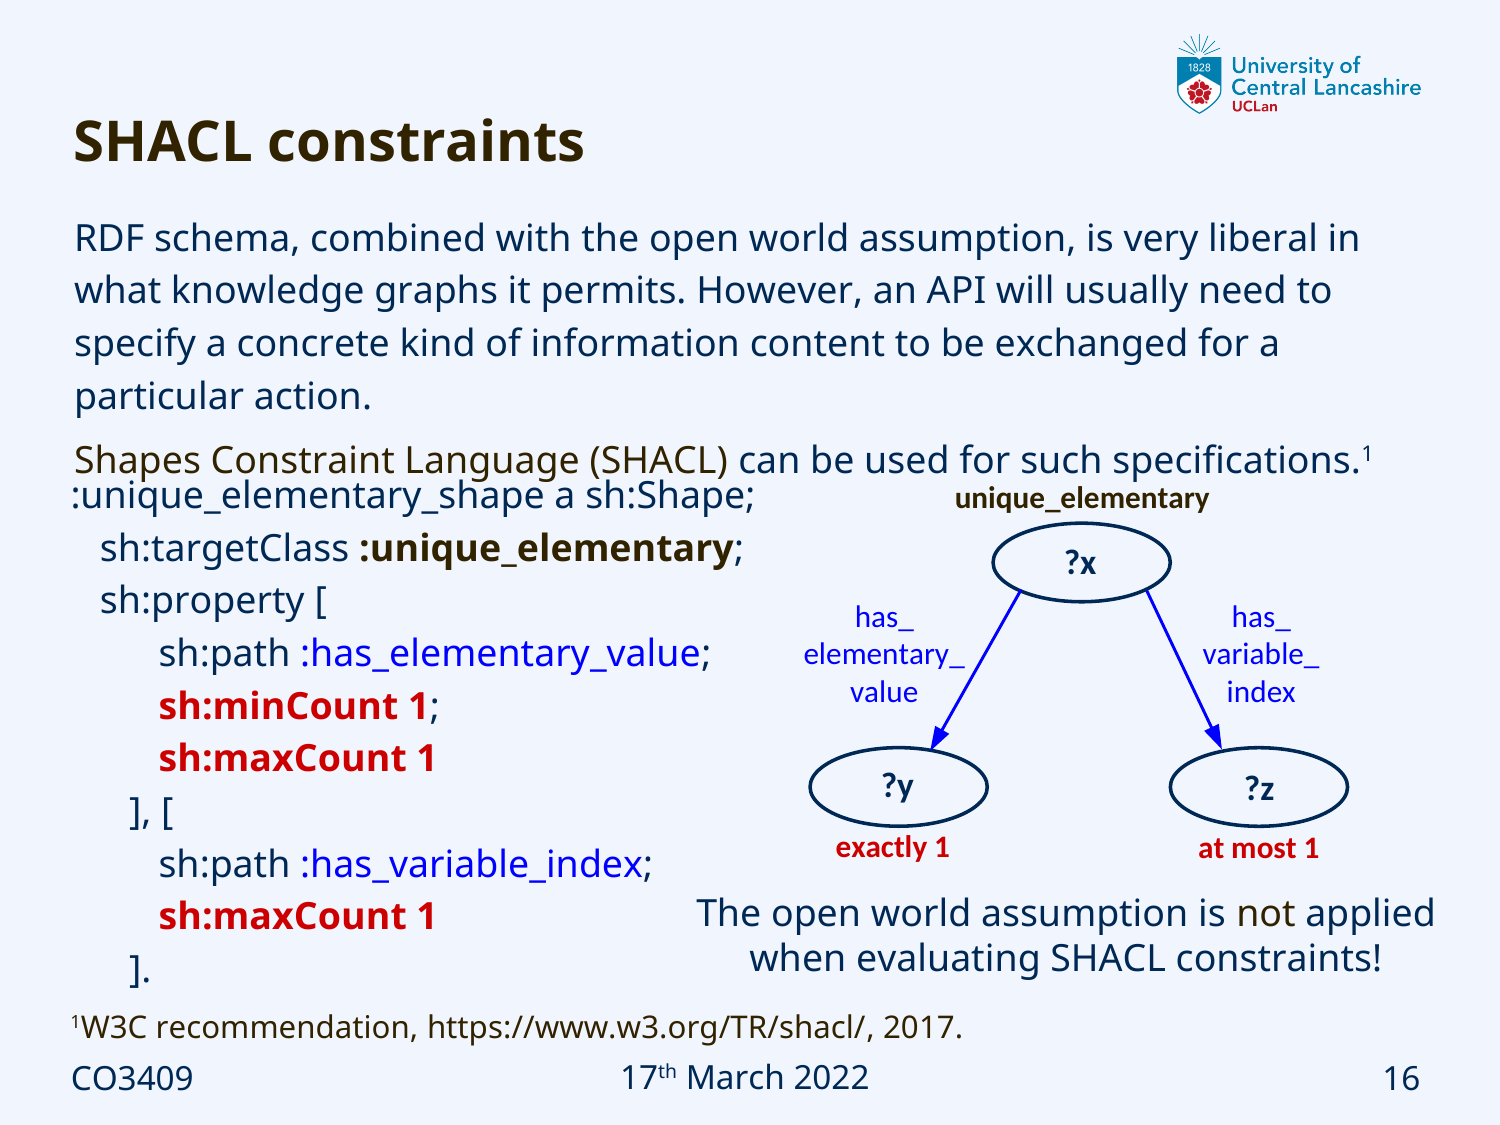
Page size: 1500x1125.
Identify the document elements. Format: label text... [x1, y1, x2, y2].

text_box 1W3C recommendation, https://www.w3.org/TR/shacl/, 2017. [55, 999, 1063, 1060]
text_box exactly 1 [794, 819, 992, 872]
text_box ?y [865, 754, 951, 819]
text_box ?x [1048, 531, 1134, 597]
text_box ?z [1229, 757, 1314, 819]
text_box has_ elementary_ value [786, 588, 983, 716]
text_box The open world assumption is not applied when evaluating SHACL constraints! [663, 881, 1469, 987]
picture [1177, 34, 1421, 93]
text_box has_ variable_ index [1183, 588, 1340, 716]
text_box at most 1 [1160, 819, 1358, 872]
text_box RDF schema, combined with the open world assumption, is very liberal in what knowledge graphs it permits. However, an API will usually need to specify a concrete kind of information content to be exchanged for a particular action. Shapes Constraint Language (SHACL) can be used for such specifications.1 [59, 198, 1435, 504]
text_box unique_elementary [935, 470, 1230, 523]
text_box :unique_elementary_shape a sh:Shape; sh:targetClass :unique_elementary; sh:property [ sh:path :has_elementary_value; sh:minCount 1; sh:maxCount 1 ], [ sh:path :has_variable_index; sh:maxCount 1 ]. [55, 456, 851, 998]
title SHACL constraints [58, 93, 1475, 186]
